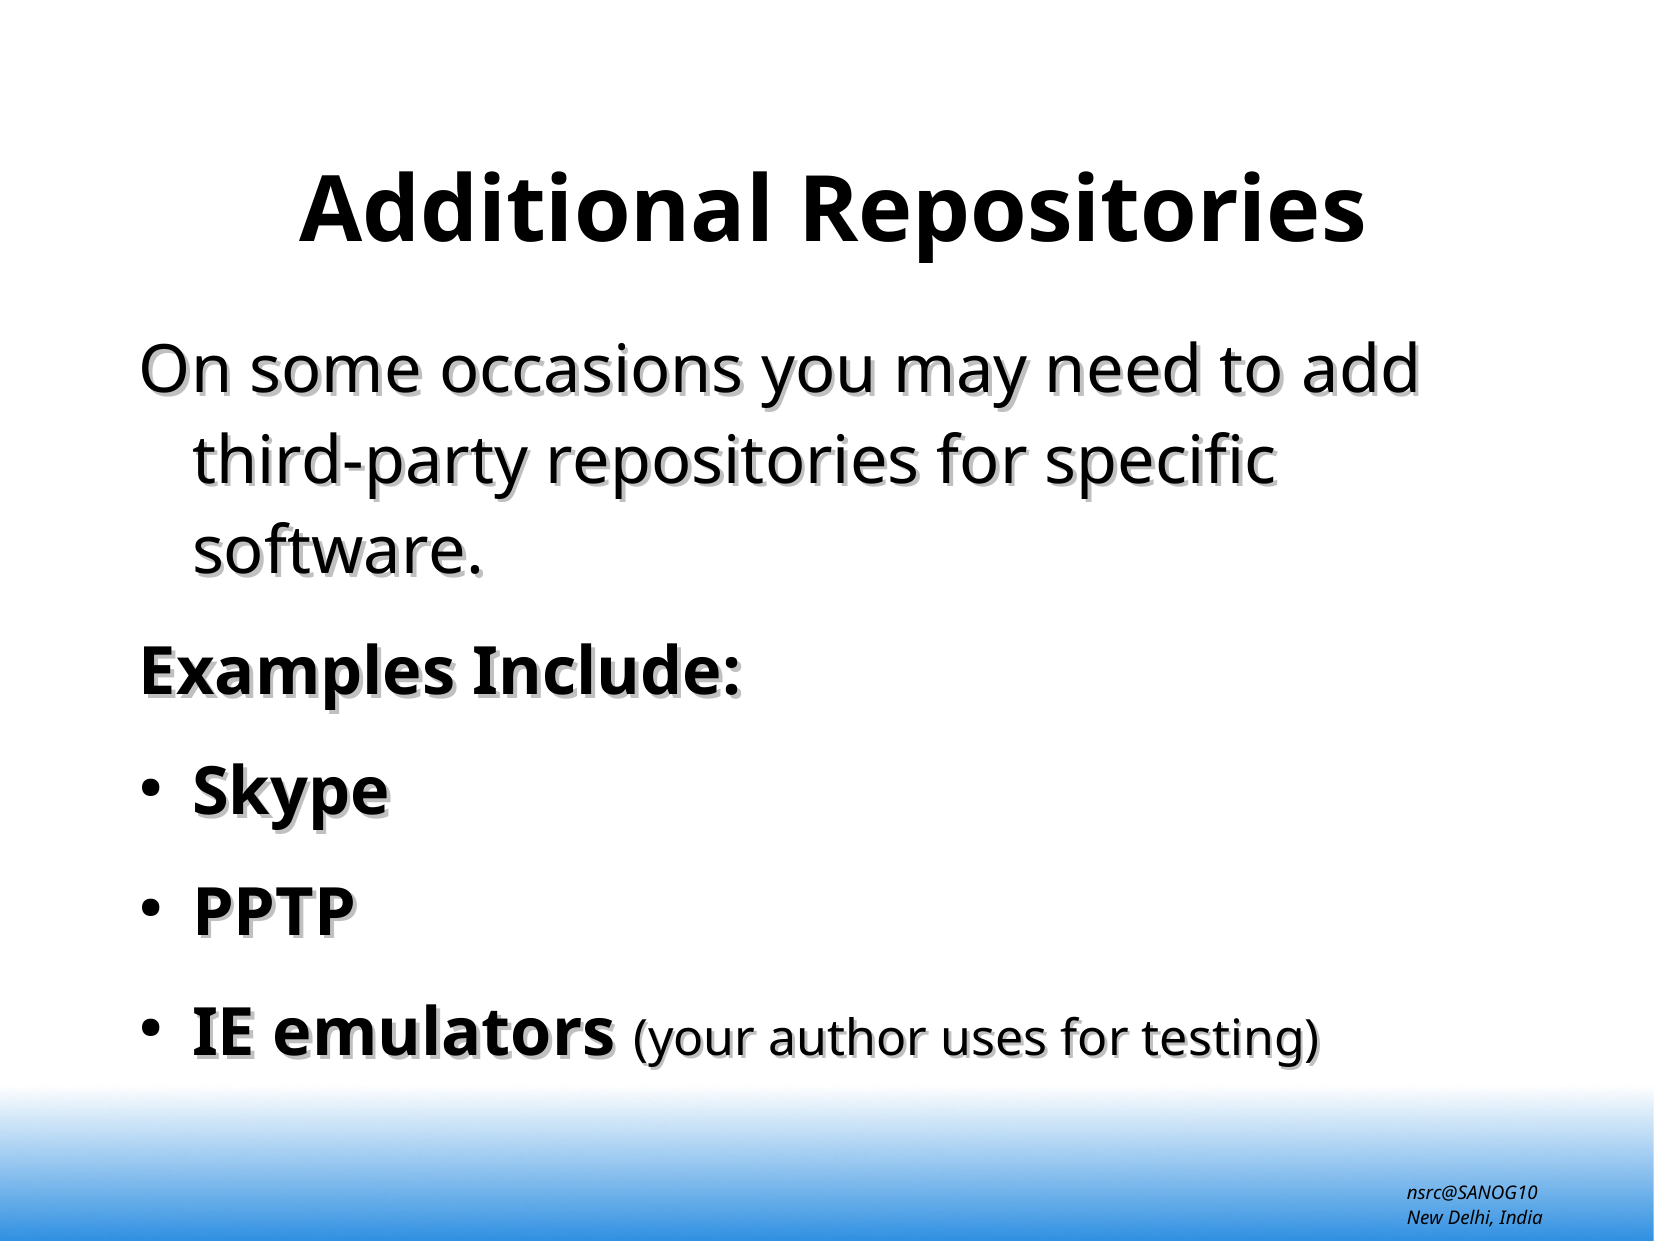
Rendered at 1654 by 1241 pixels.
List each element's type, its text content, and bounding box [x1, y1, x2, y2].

list On some occasions you may need to add third-party repositories for specific software. Examples Include: Skype PPTP IE emulators (your author uses for testing) [121, 321, 1534, 1104]
title Additional Repositories [109, 102, 1558, 310]
picture [0, 1083, 1654, 1241]
